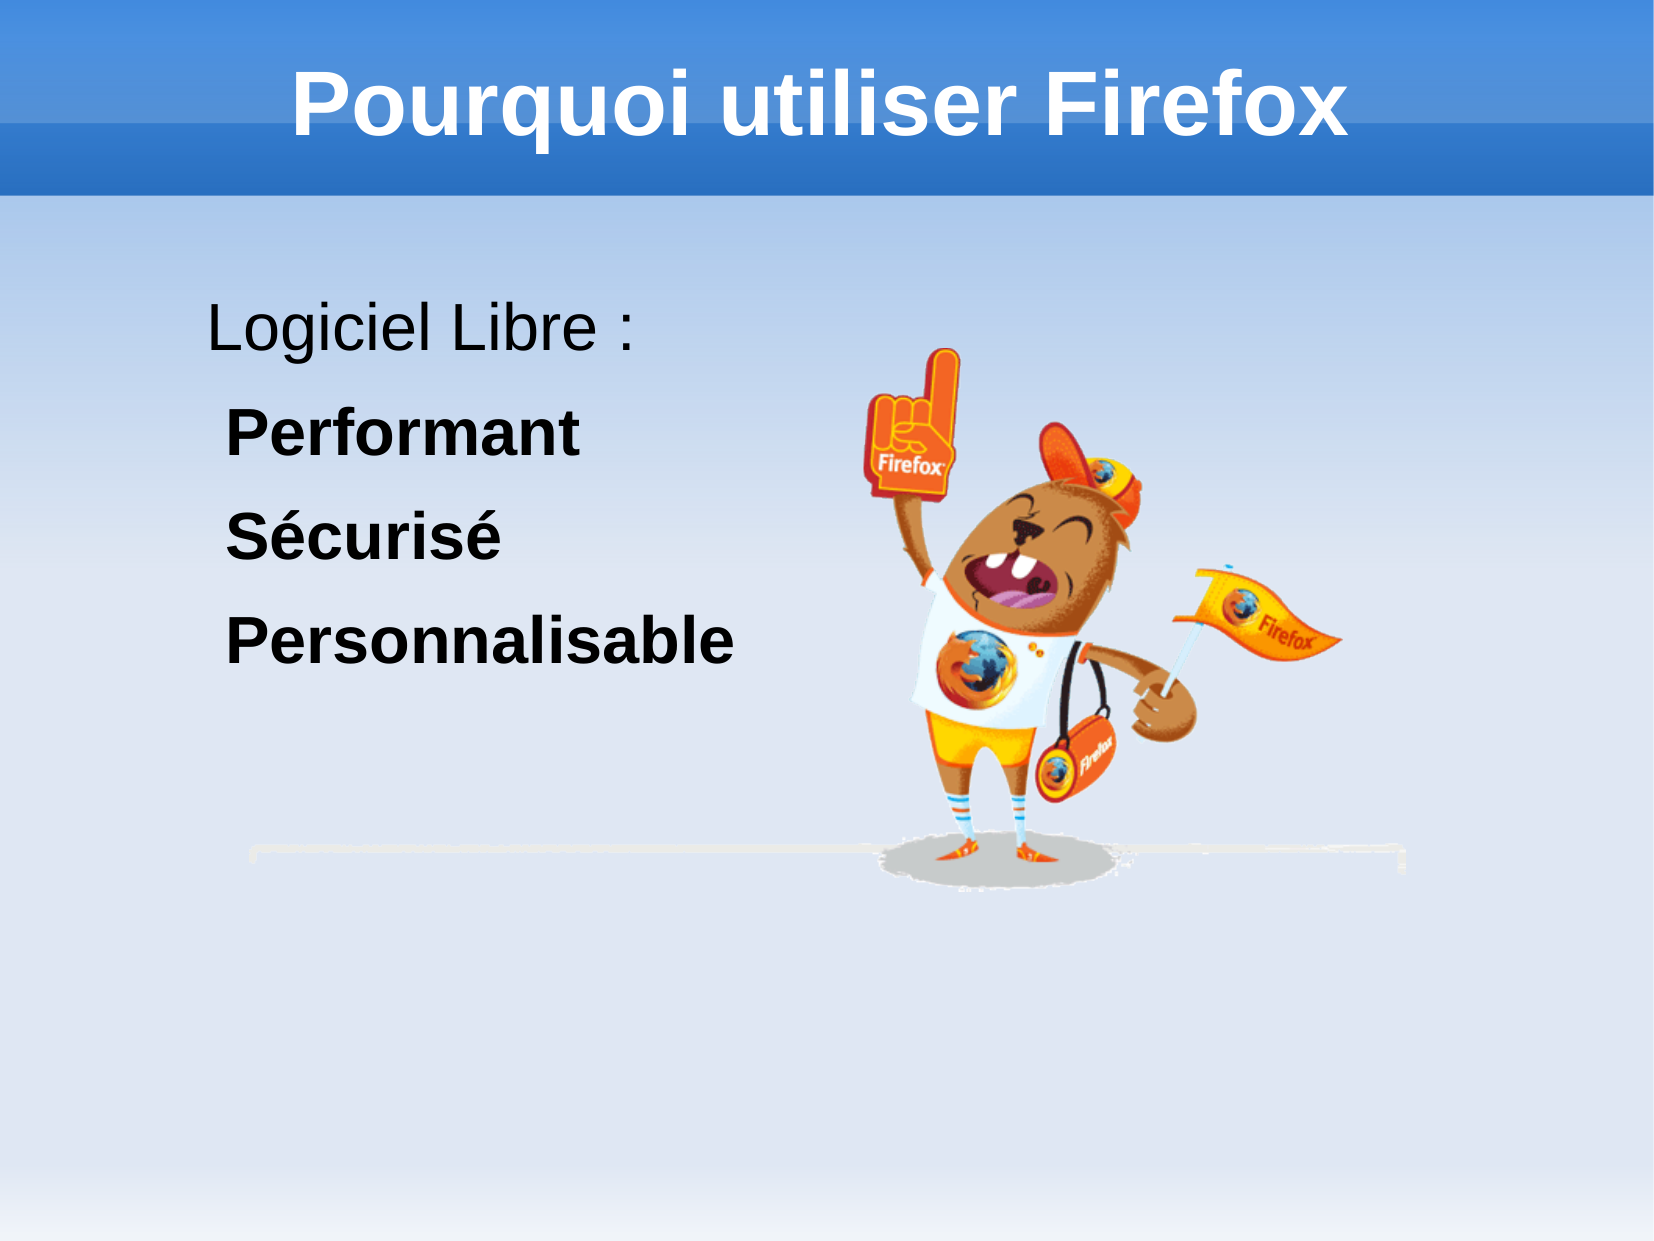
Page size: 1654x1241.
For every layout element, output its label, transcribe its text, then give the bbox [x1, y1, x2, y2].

picture [0, 0, 1654, 1241]
list Logiciel Libre : Performant Sécurisé Personnalisable [206, 290, 1571, 1094]
title Pourquoi utiliser Firefox [76, 0, 1565, 208]
